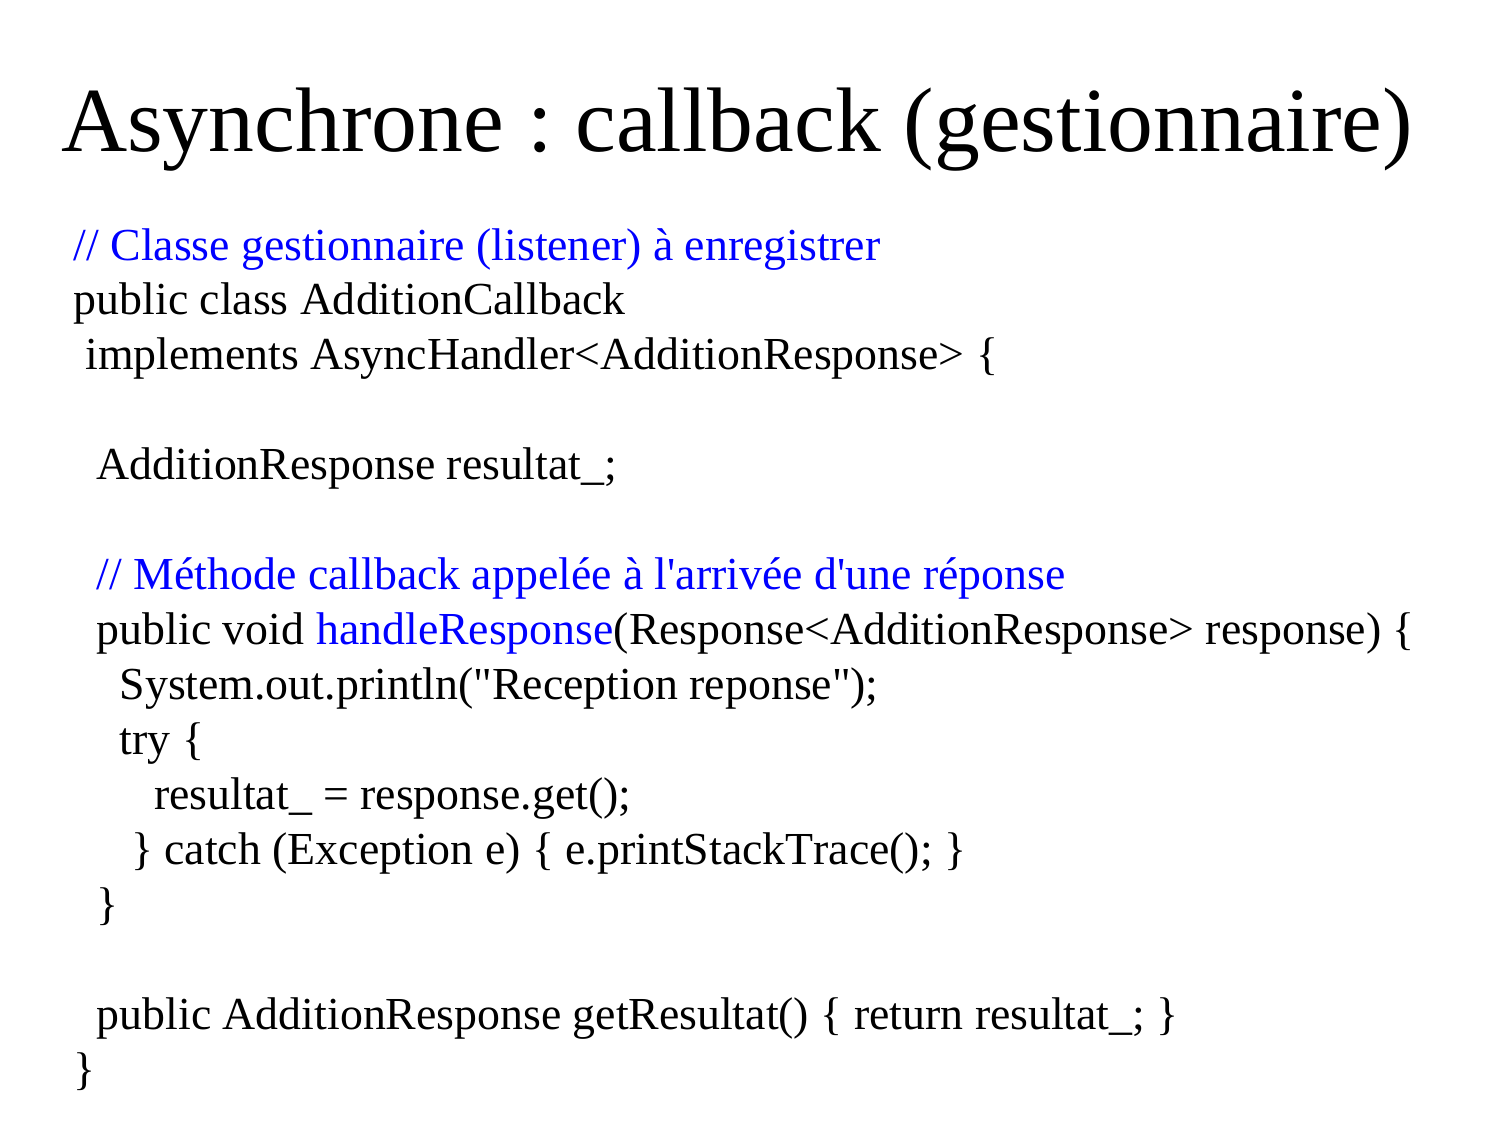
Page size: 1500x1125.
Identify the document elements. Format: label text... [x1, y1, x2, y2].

text_box // Classe gestionnaire (listener) à enregistrer public class AdditionCallback implements AsyncHandler<AdditionResponse> { AdditionResponse resultat_; // Méthode callback appelée à l'arrivée d'une réponse public void handleResponse(Response<AdditionResponse> response) { System.out.println("Reception reponse"); try { resultat_ = response.get(); } catch (Exception e) { e.printStackTrace(); } } public AdditionResponse getResultat() { return resultat_; } } [59, 206, 1447, 1123]
title Asynchrone : callback (gestionnaire) [59, 33, 1418, 206]
